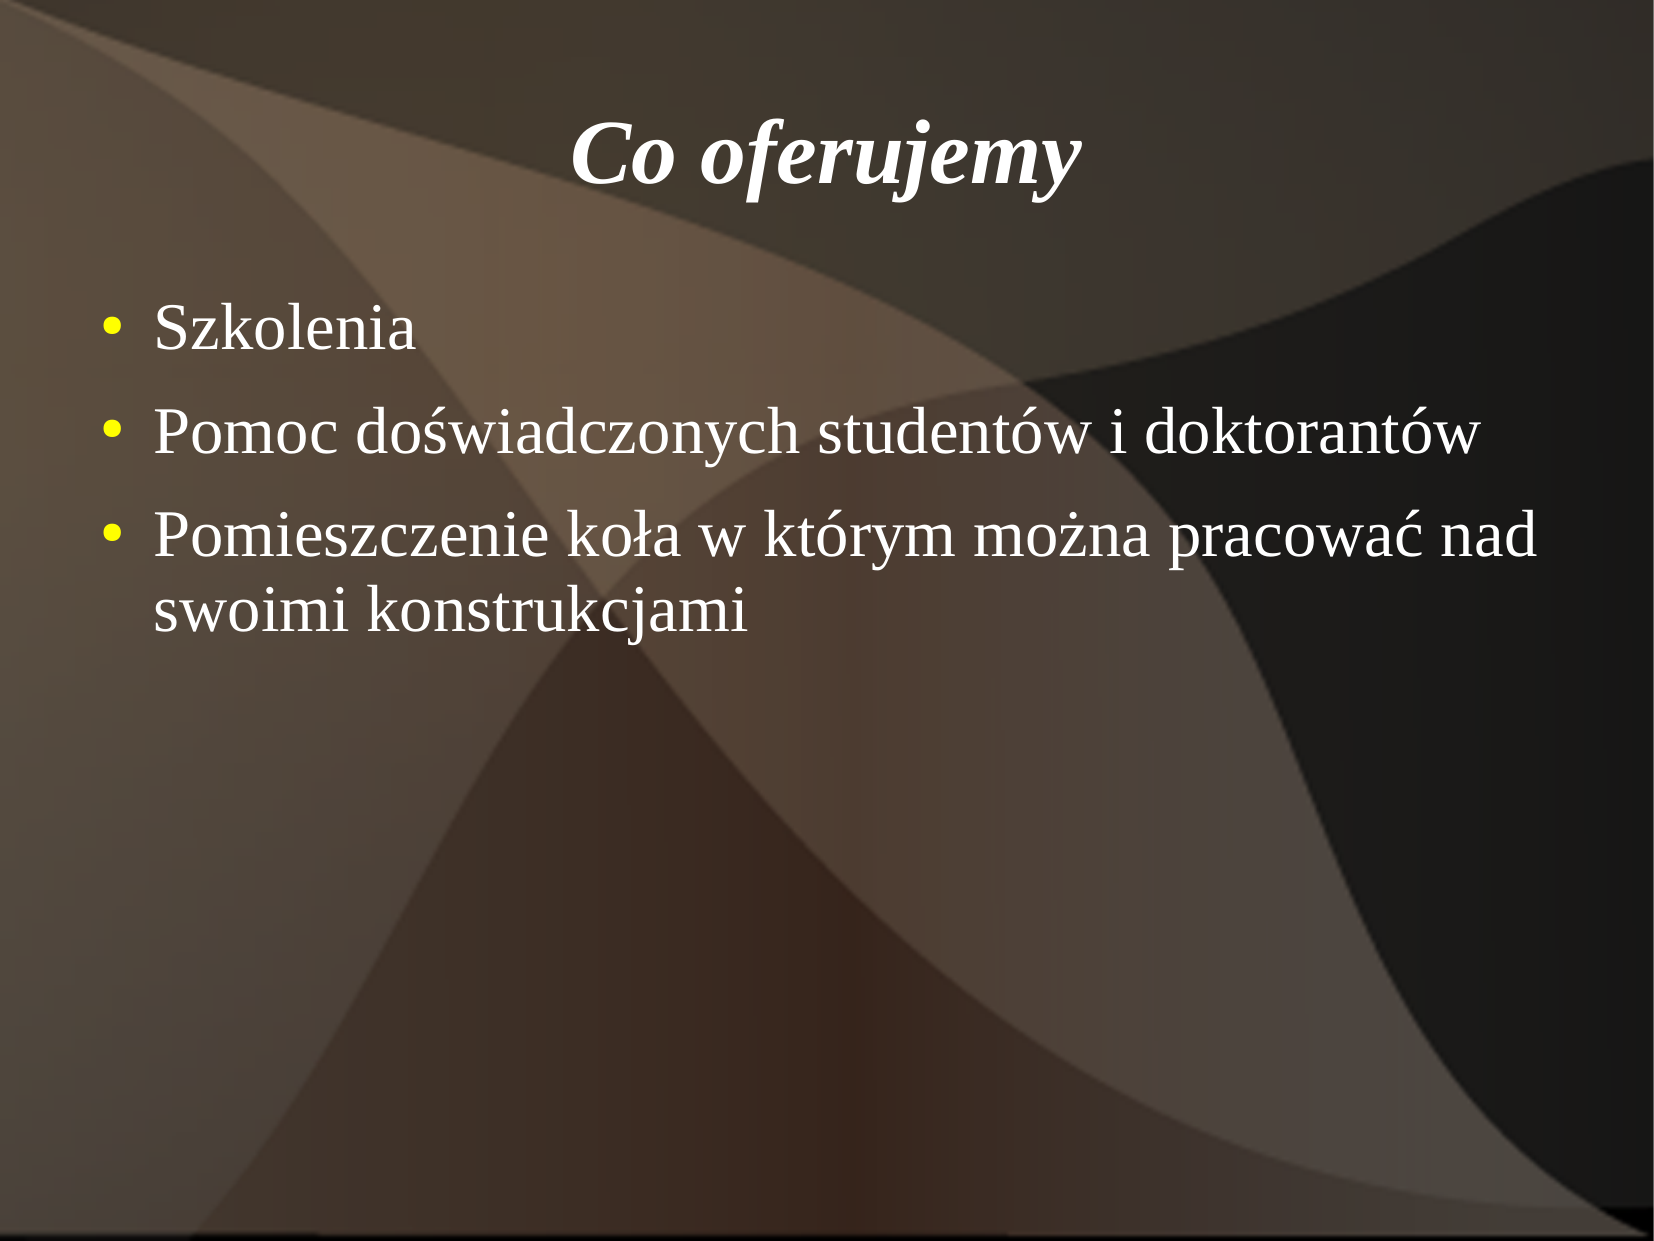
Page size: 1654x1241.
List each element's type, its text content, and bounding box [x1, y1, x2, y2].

list Szkolenia Pomoc doświadczonych studentów i doktorantów Pomieszczenie koła w którym można pracować nad swoimi konstrukcjami [82, 290, 1571, 1010]
picture [0, 0, 1654, 1241]
title Co oferujemy [82, 49, 1571, 257]
